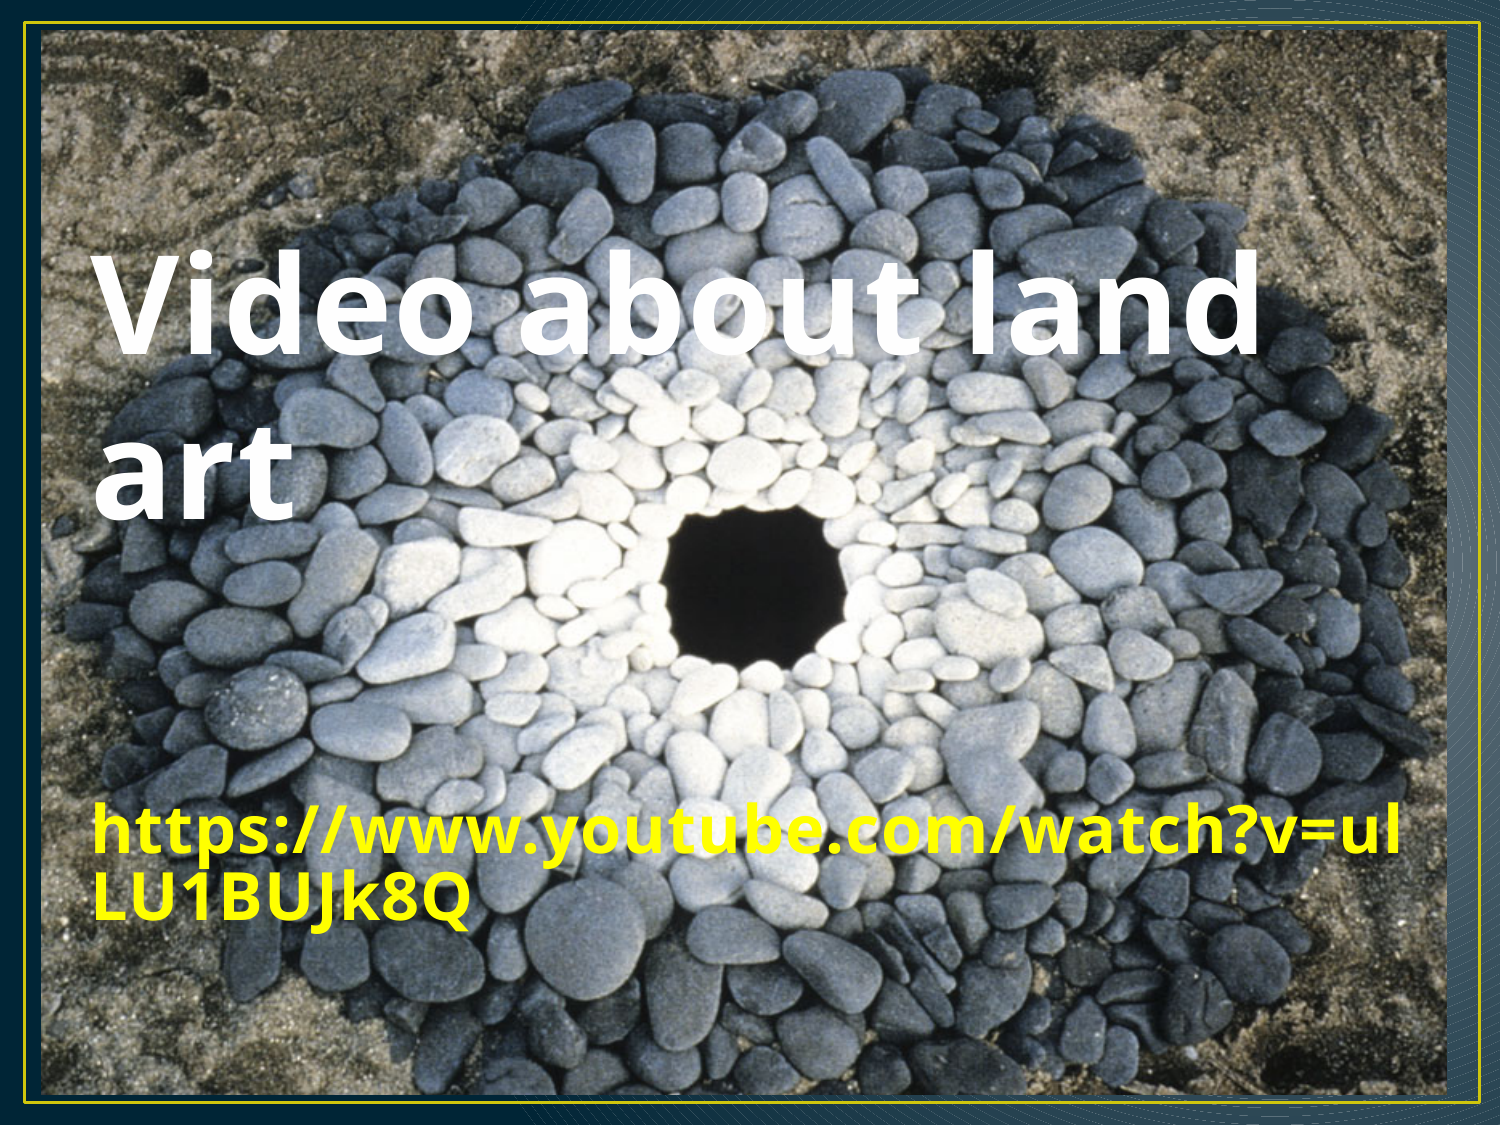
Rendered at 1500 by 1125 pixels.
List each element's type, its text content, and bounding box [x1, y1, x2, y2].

picture [42, 30, 1447, 1095]
title Video about land art https://www.youtube.com/watch?v=ulLU1BUJk8Q https://www.youtube.com/watch?v=RHKoy4HCBNg [75, 45, 1426, 1059]
